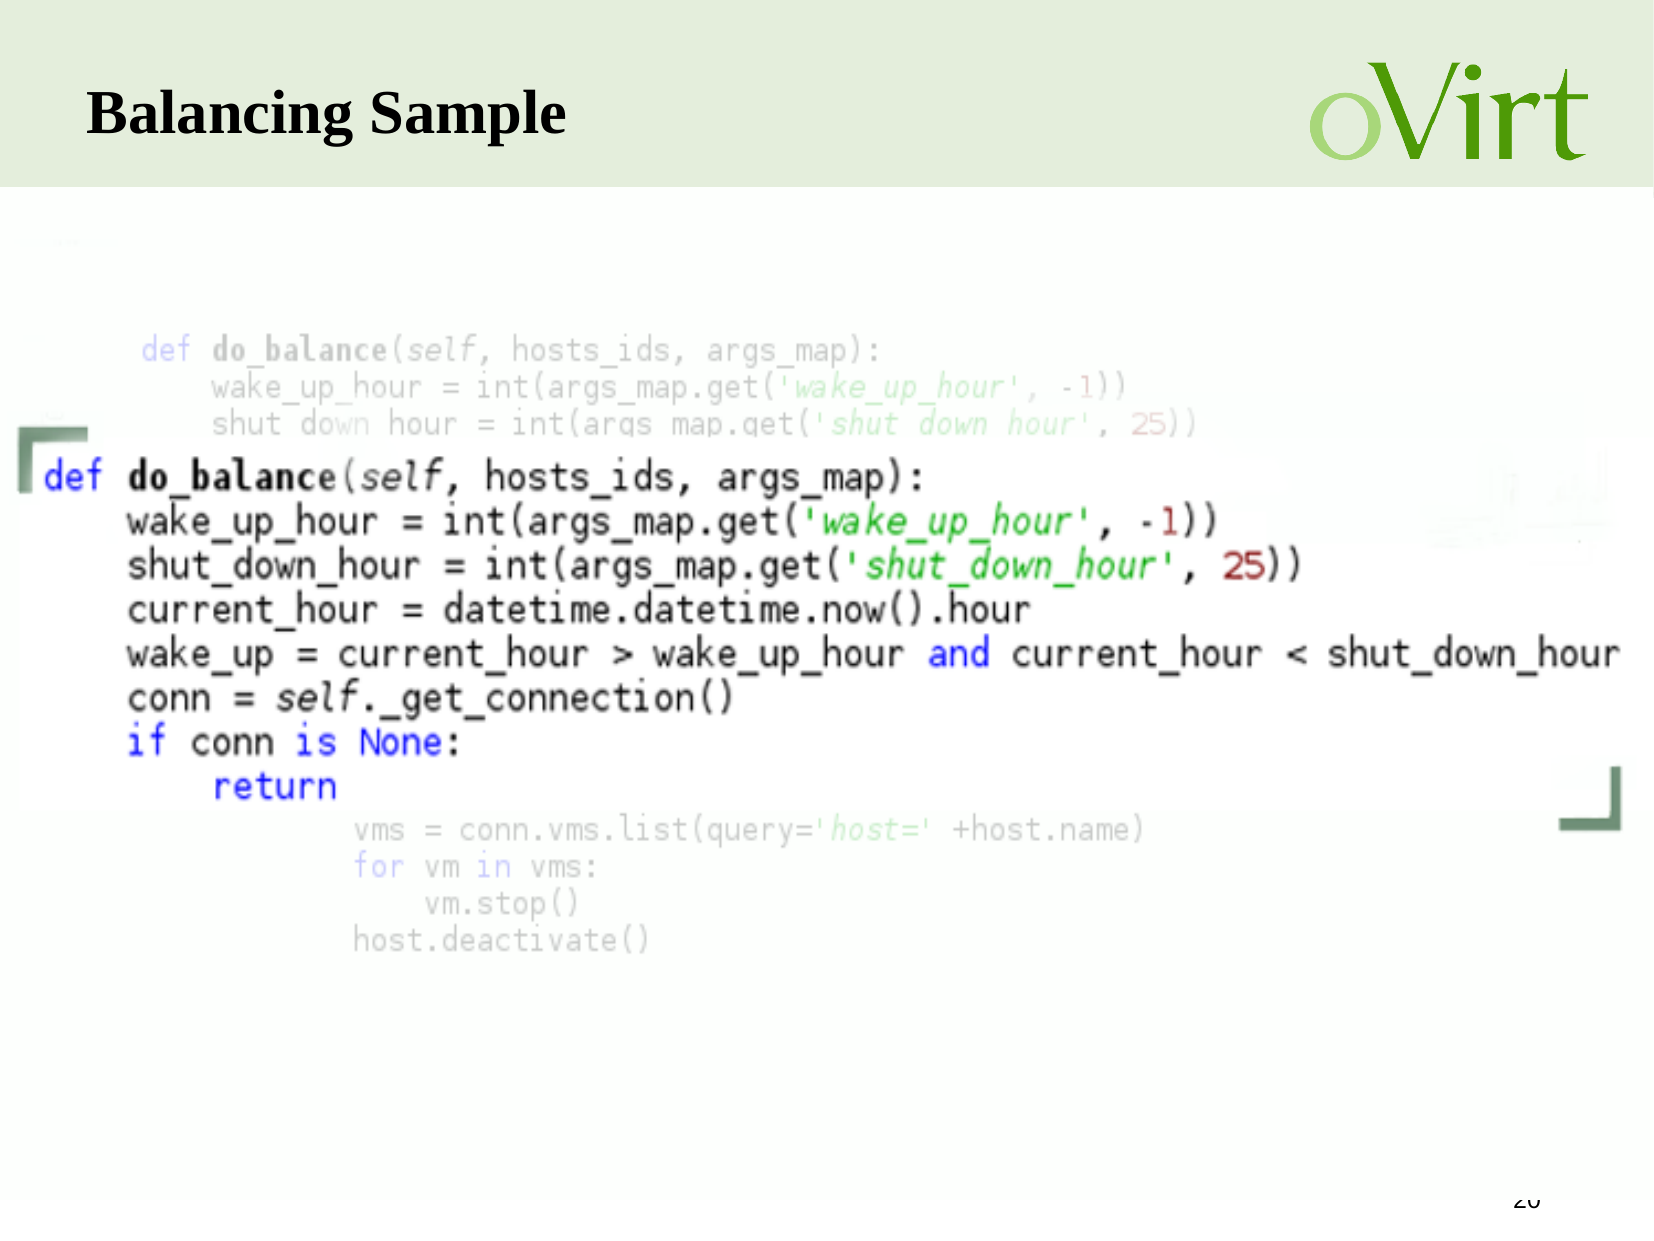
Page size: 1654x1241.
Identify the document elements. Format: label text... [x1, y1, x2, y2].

title Balancing Sample [86, 36, 1307, 187]
picture [0, 187, 1654, 1201]
picture [1307, 36, 1613, 180]
